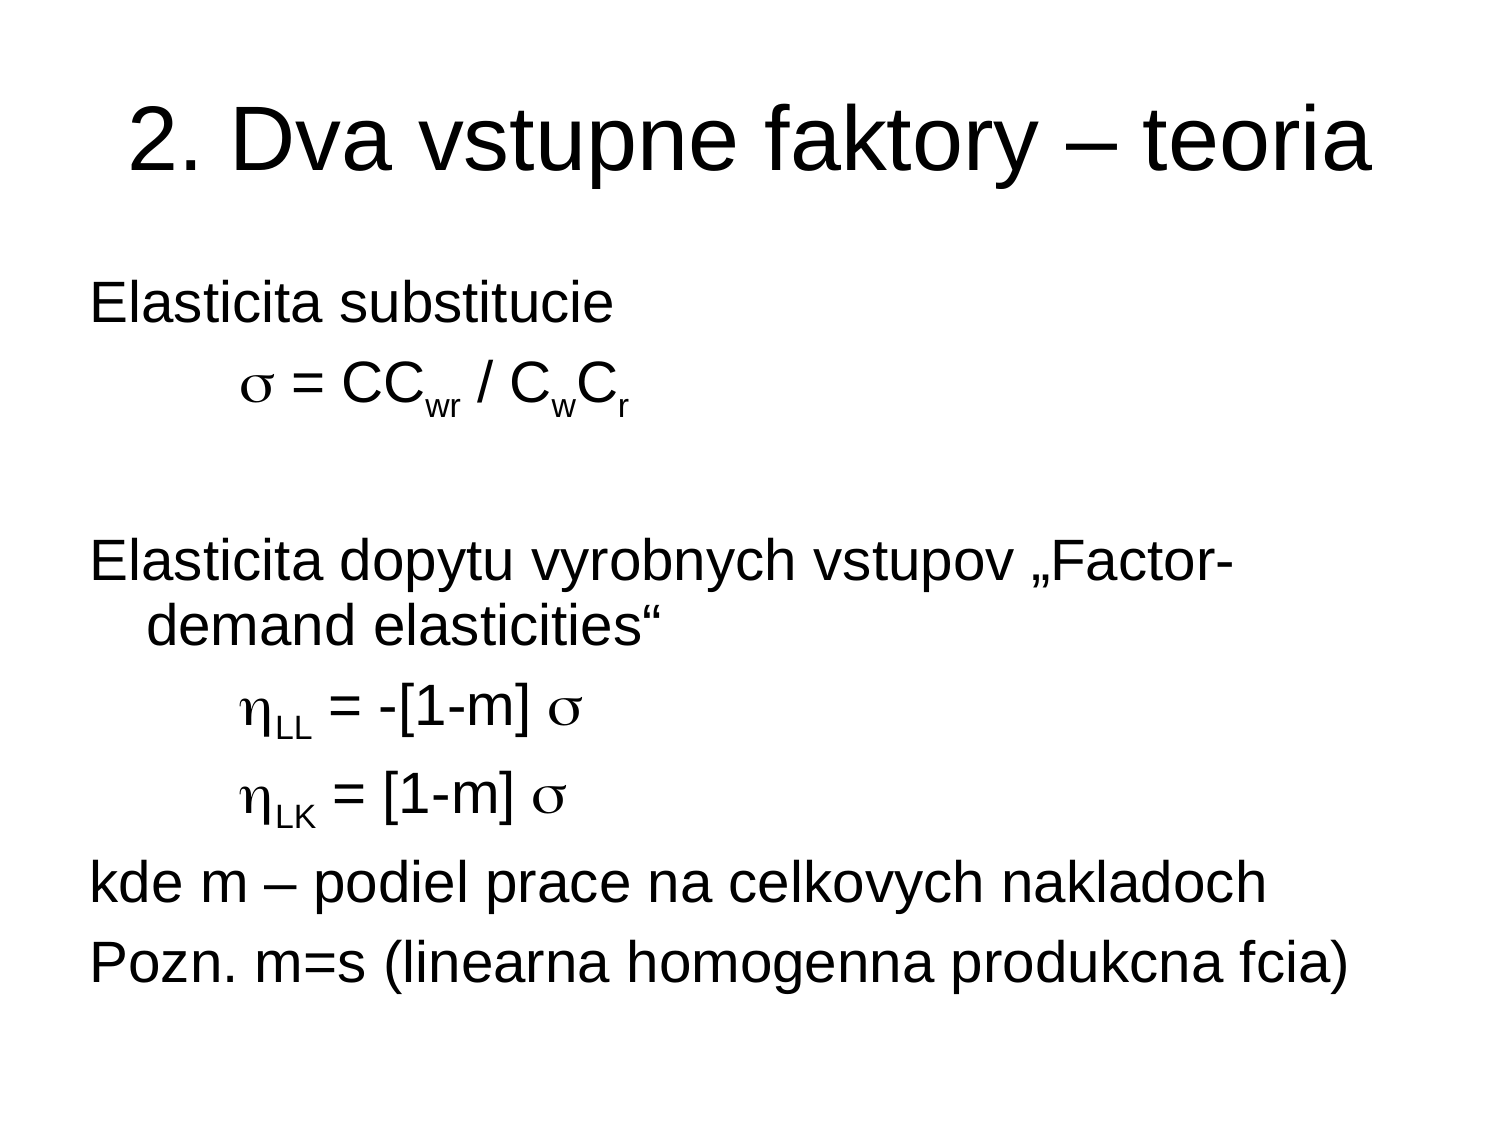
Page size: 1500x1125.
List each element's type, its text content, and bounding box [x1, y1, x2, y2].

list Elasticita substitucie  = CCwr / CwCr Elasticita dopytu vyrobnych vstupov „Factor-demand elasticities“ LL = -[1-m]  LK = [1-m]  kde m – podiel prace na celkovych nakladoch Pozn. m=s (linearna homogenna produkcna fcia) [75, 262, 1426, 1125]
title 2. Dva vstupne faktory – teoria [75, 45, 1426, 233]
